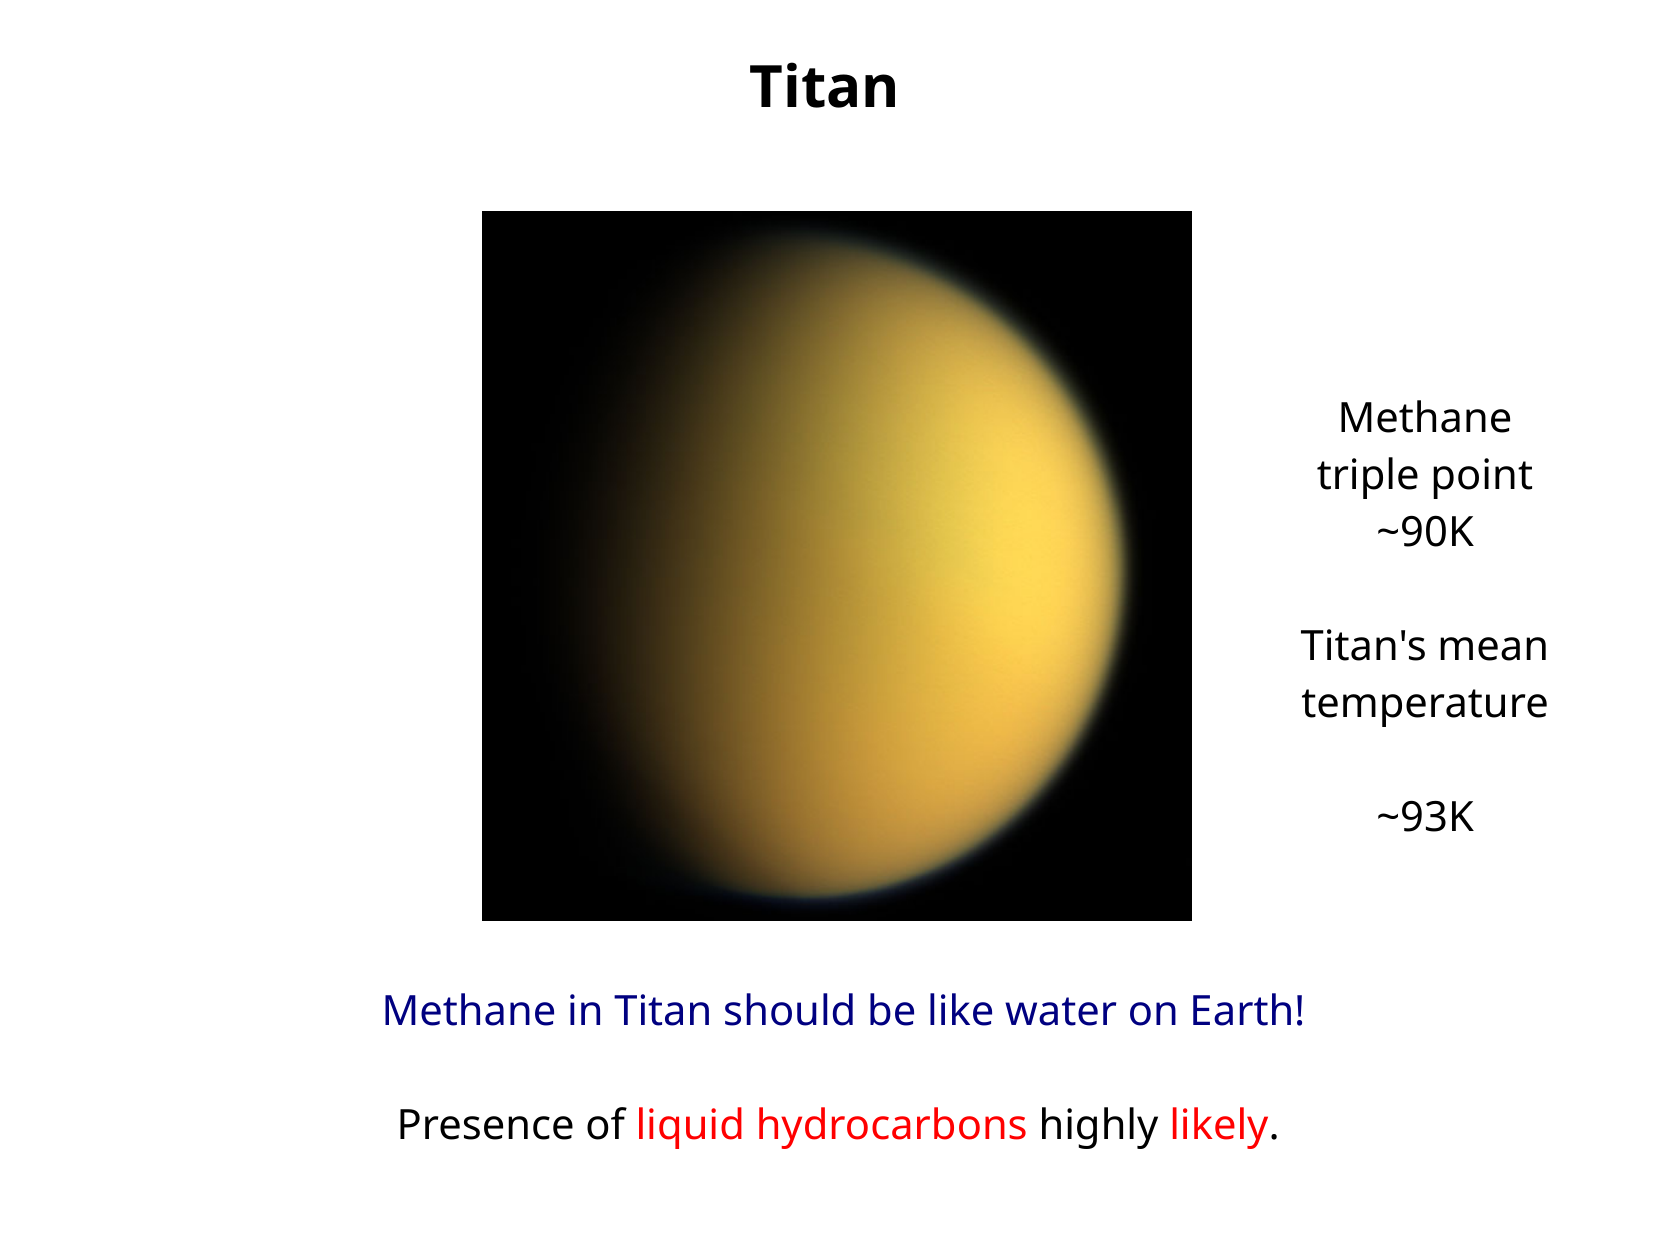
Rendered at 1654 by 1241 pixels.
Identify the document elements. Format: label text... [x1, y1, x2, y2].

text_box Methane triple point ~90K Titan's mean temperature ~93K [1275, 323, 1576, 863]
text_box Titan [262, 37, 1388, 134]
picture [482, 211, 1192, 921]
text_box Methane in Titan should be like water on Earth! Presence of liquid hydrocarbons highly likely. [112, 972, 1576, 1221]
